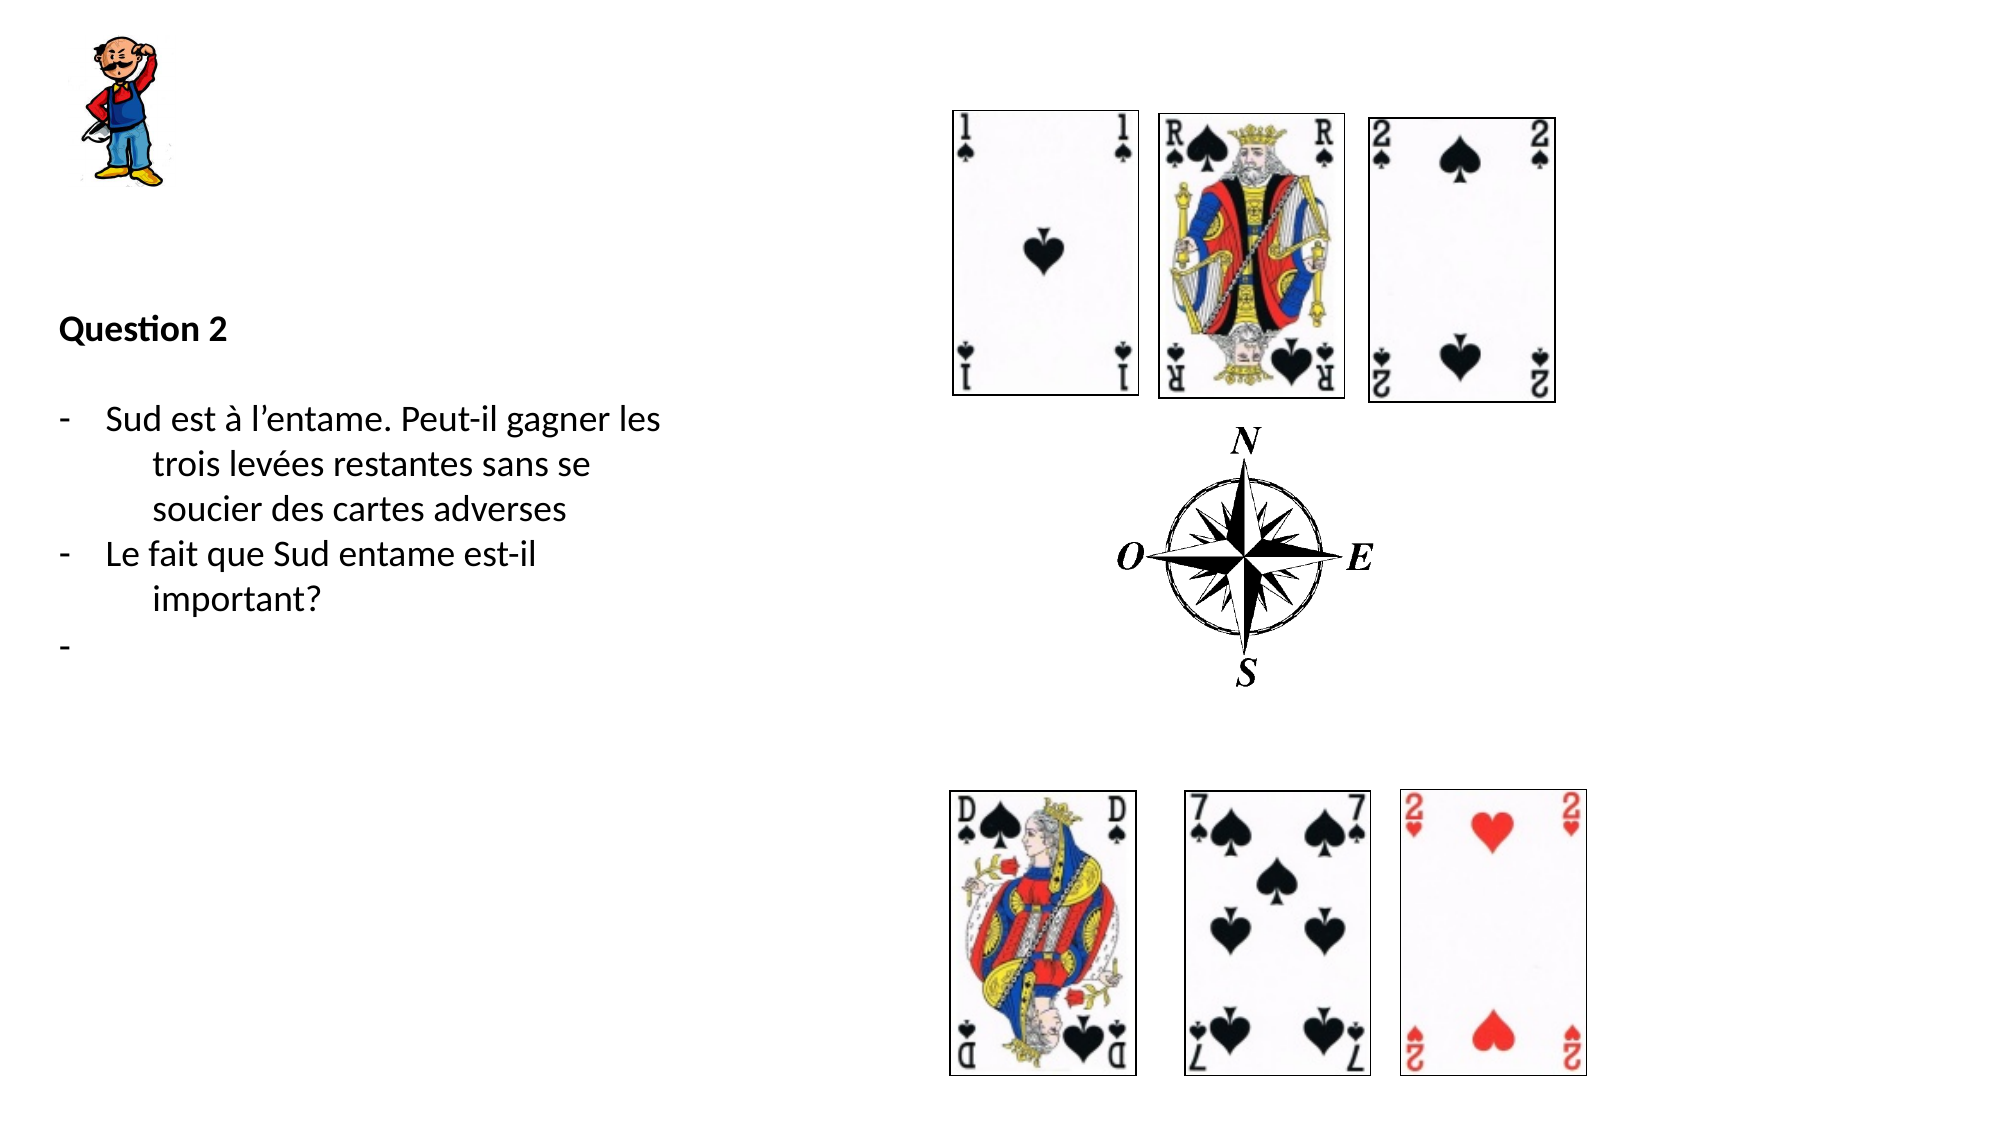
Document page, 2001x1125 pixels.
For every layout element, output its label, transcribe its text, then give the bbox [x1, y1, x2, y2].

picture [950, 791, 1135, 1075]
picture [1401, 790, 1586, 1075]
text_box Question 2 Sud est à l’entame. Peut-il gagner les trois levées restantes sans se soucier des cartes adverses Le fait que Sud entame est-il important? [43, 296, 699, 675]
picture [1185, 791, 1370, 1075]
picture [1116, 416, 1374, 695]
picture [953, 111, 1138, 395]
picture [1159, 114, 1344, 398]
picture [68, 36, 176, 187]
picture [1369, 118, 1555, 402]
